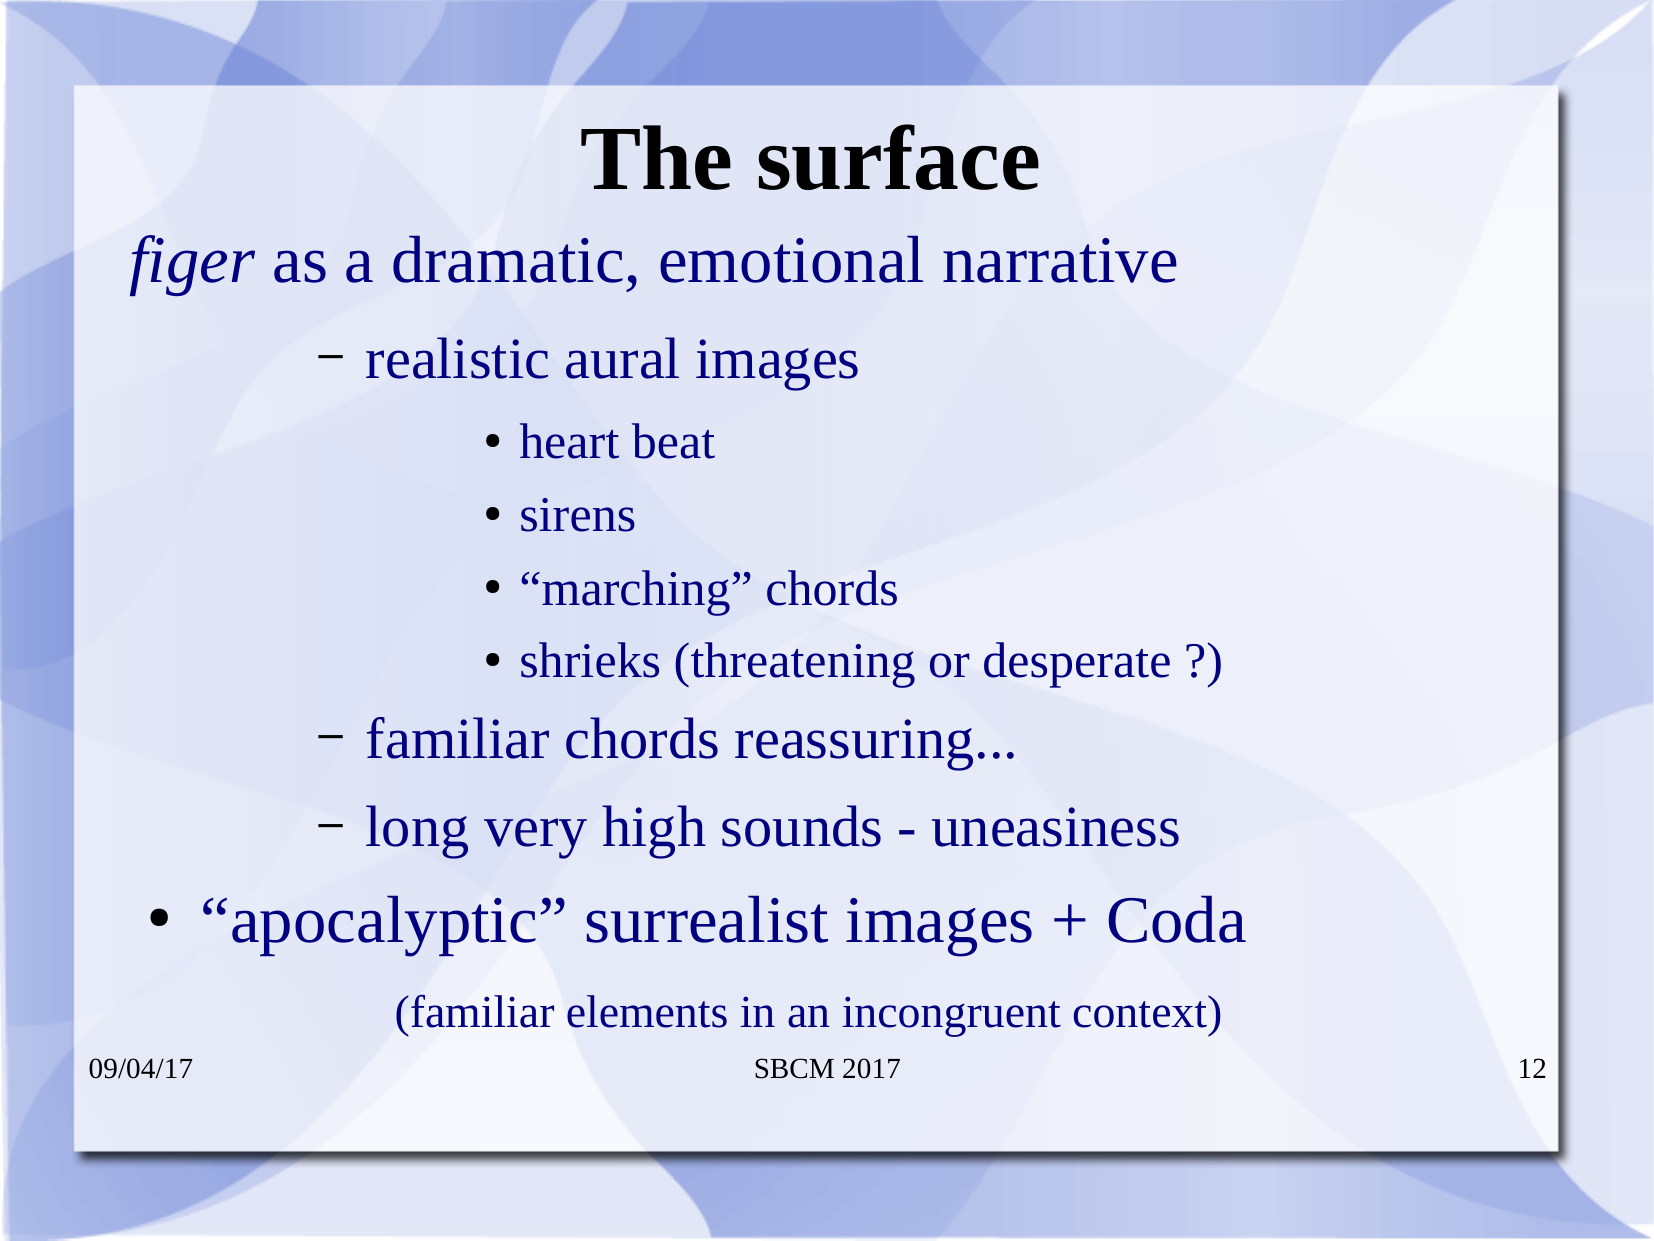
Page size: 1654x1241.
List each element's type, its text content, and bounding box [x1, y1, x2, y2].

title The surface [84, 55, 1538, 263]
picture [0, 0, 1654, 1241]
list figer as a dramatic, emotional narrative realistic aural images heart beat sirens “marching” chords shrieks (threatening or desperate ?) familiar chords reassuring... long very high sounds - uneasiness “apocalyptic” surrealist images + Coda (familiar elements in an incongruent context) [129, 222, 1488, 1118]
